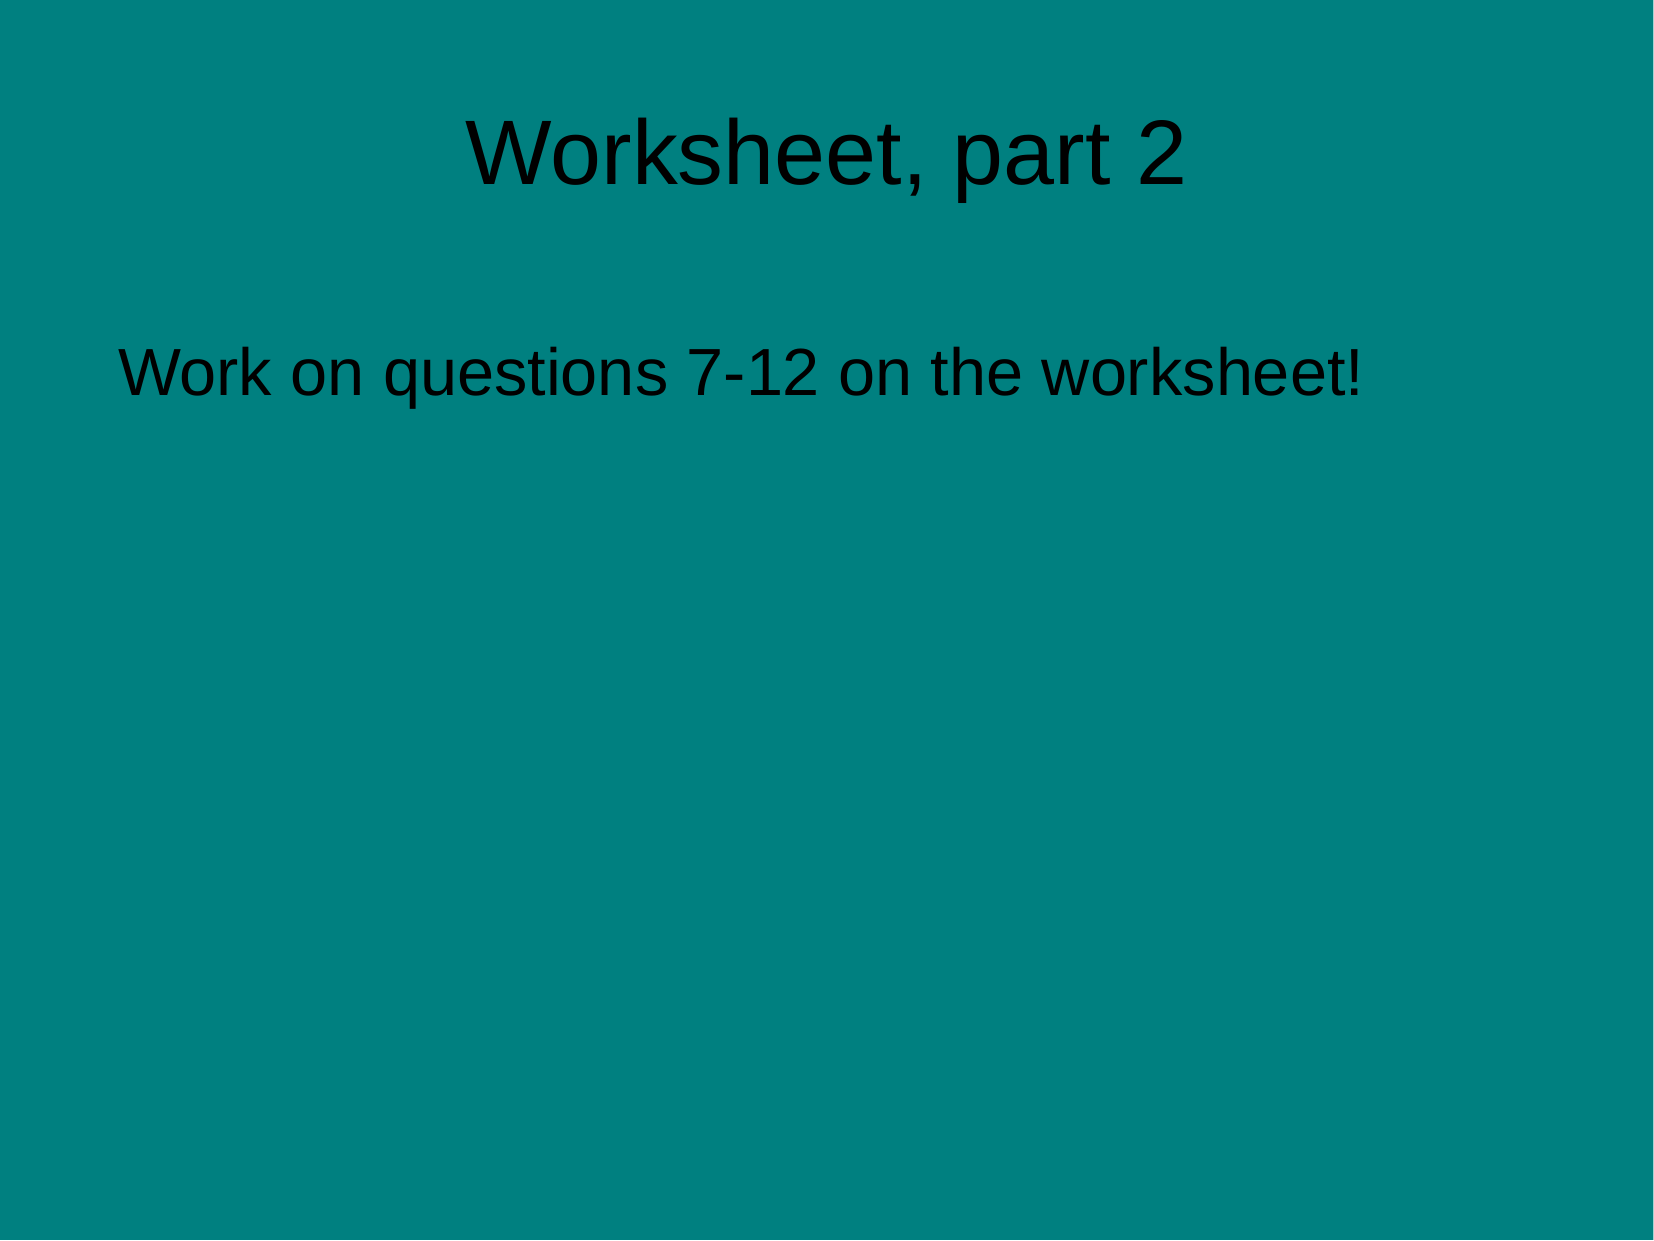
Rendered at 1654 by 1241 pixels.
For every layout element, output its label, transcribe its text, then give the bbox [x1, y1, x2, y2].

title Worksheet, part 2 [82, 56, 1571, 250]
subtitle Work on questions 7-12 on the worksheet! [82, 297, 1571, 1102]
